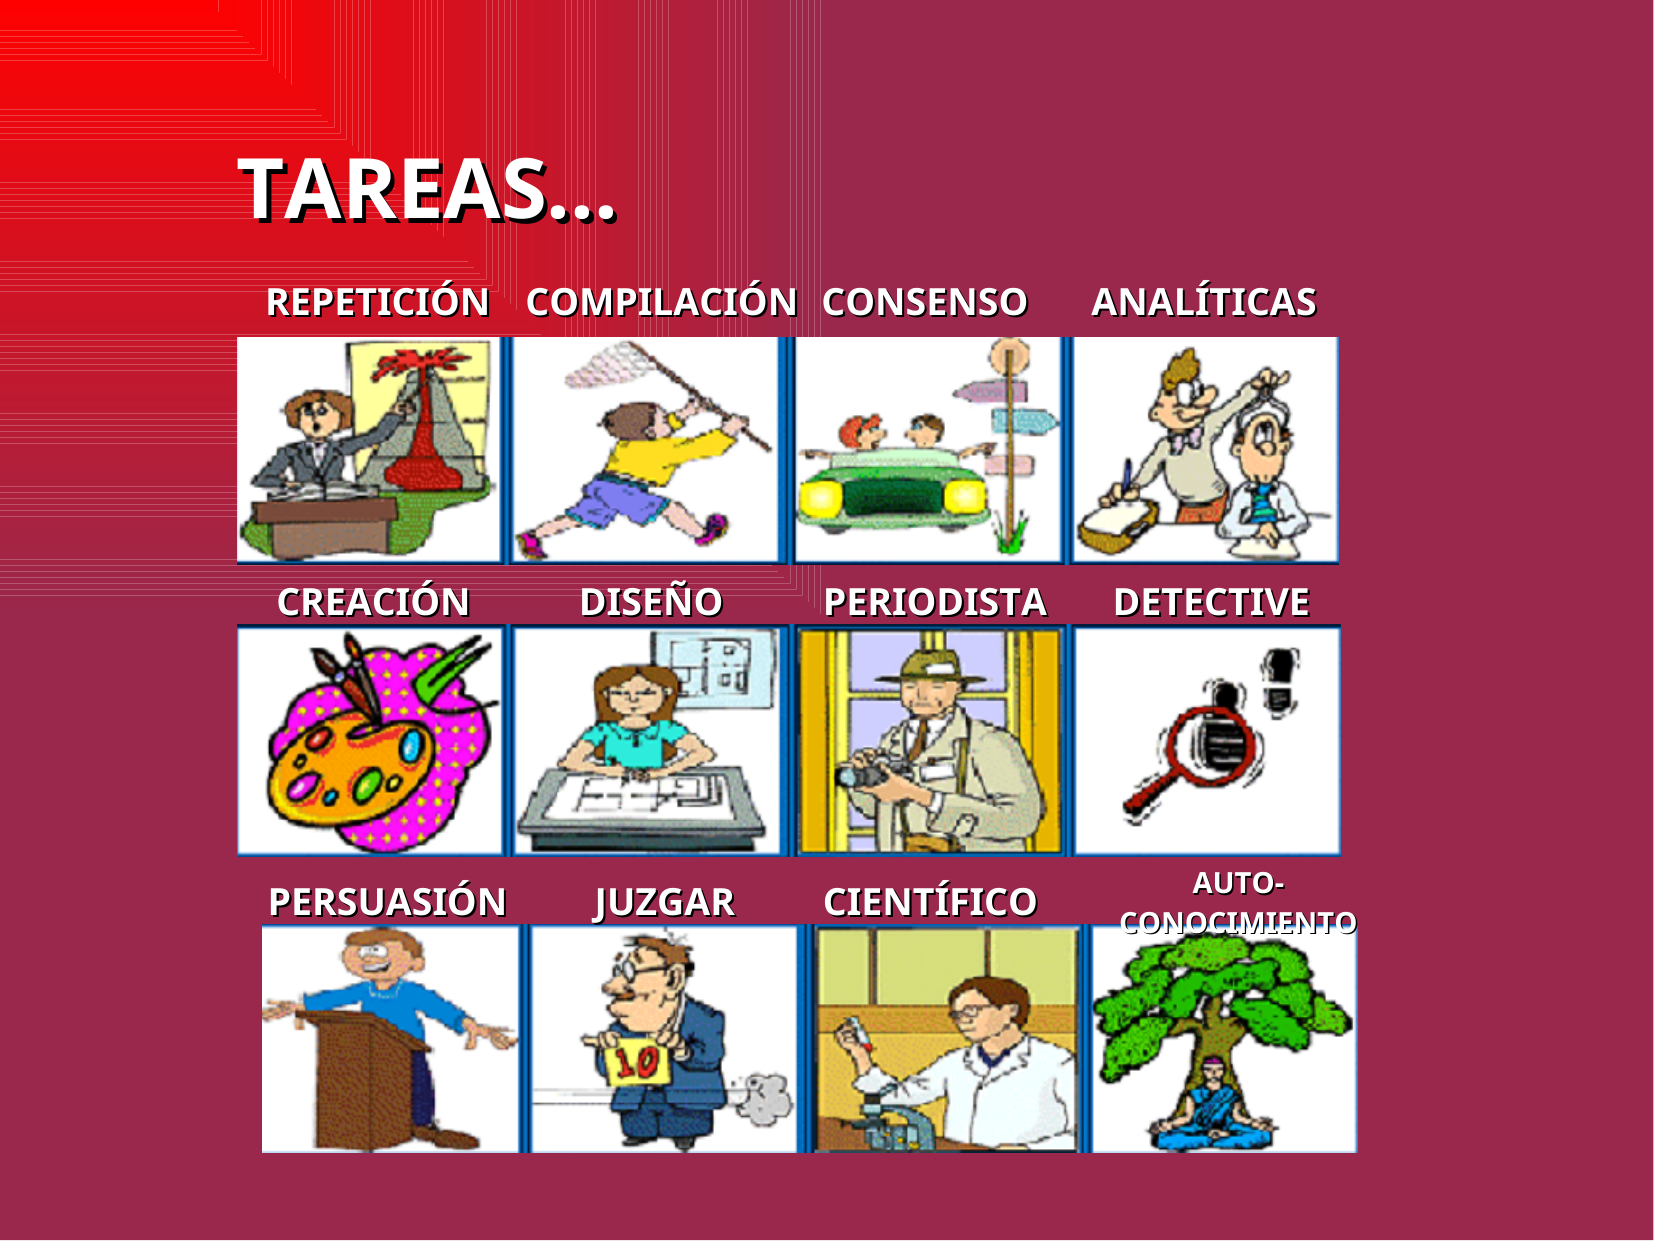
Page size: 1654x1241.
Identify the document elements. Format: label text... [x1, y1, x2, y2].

picture [237, 337, 1339, 565]
text_box CIENTÍFICO [822, 874, 1039, 933]
picture [237, 624, 1341, 858]
text_box AUTO- CONOCIMIENTO [1119, 862, 1358, 949]
text_box JUZGAR [594, 874, 736, 933]
text_box DETECTIVE [1112, 574, 1311, 633]
text_box CONSENSO [749, 274, 1091, 333]
text_box CREACIÓN [276, 574, 471, 633]
picture [262, 924, 1358, 1153]
text_box ANALÍTICAS [1091, 274, 1317, 333]
text_box TAREAS... [236, 128, 826, 244]
text_box COMPILACIÓN [525, 274, 749, 333]
text_box DISEÑO [578, 574, 724, 633]
text_box PERSUASIÓN [267, 874, 508, 933]
text_box PERIODISTA [822, 574, 1048, 633]
text_box REPETICIÓN [265, 274, 491, 333]
